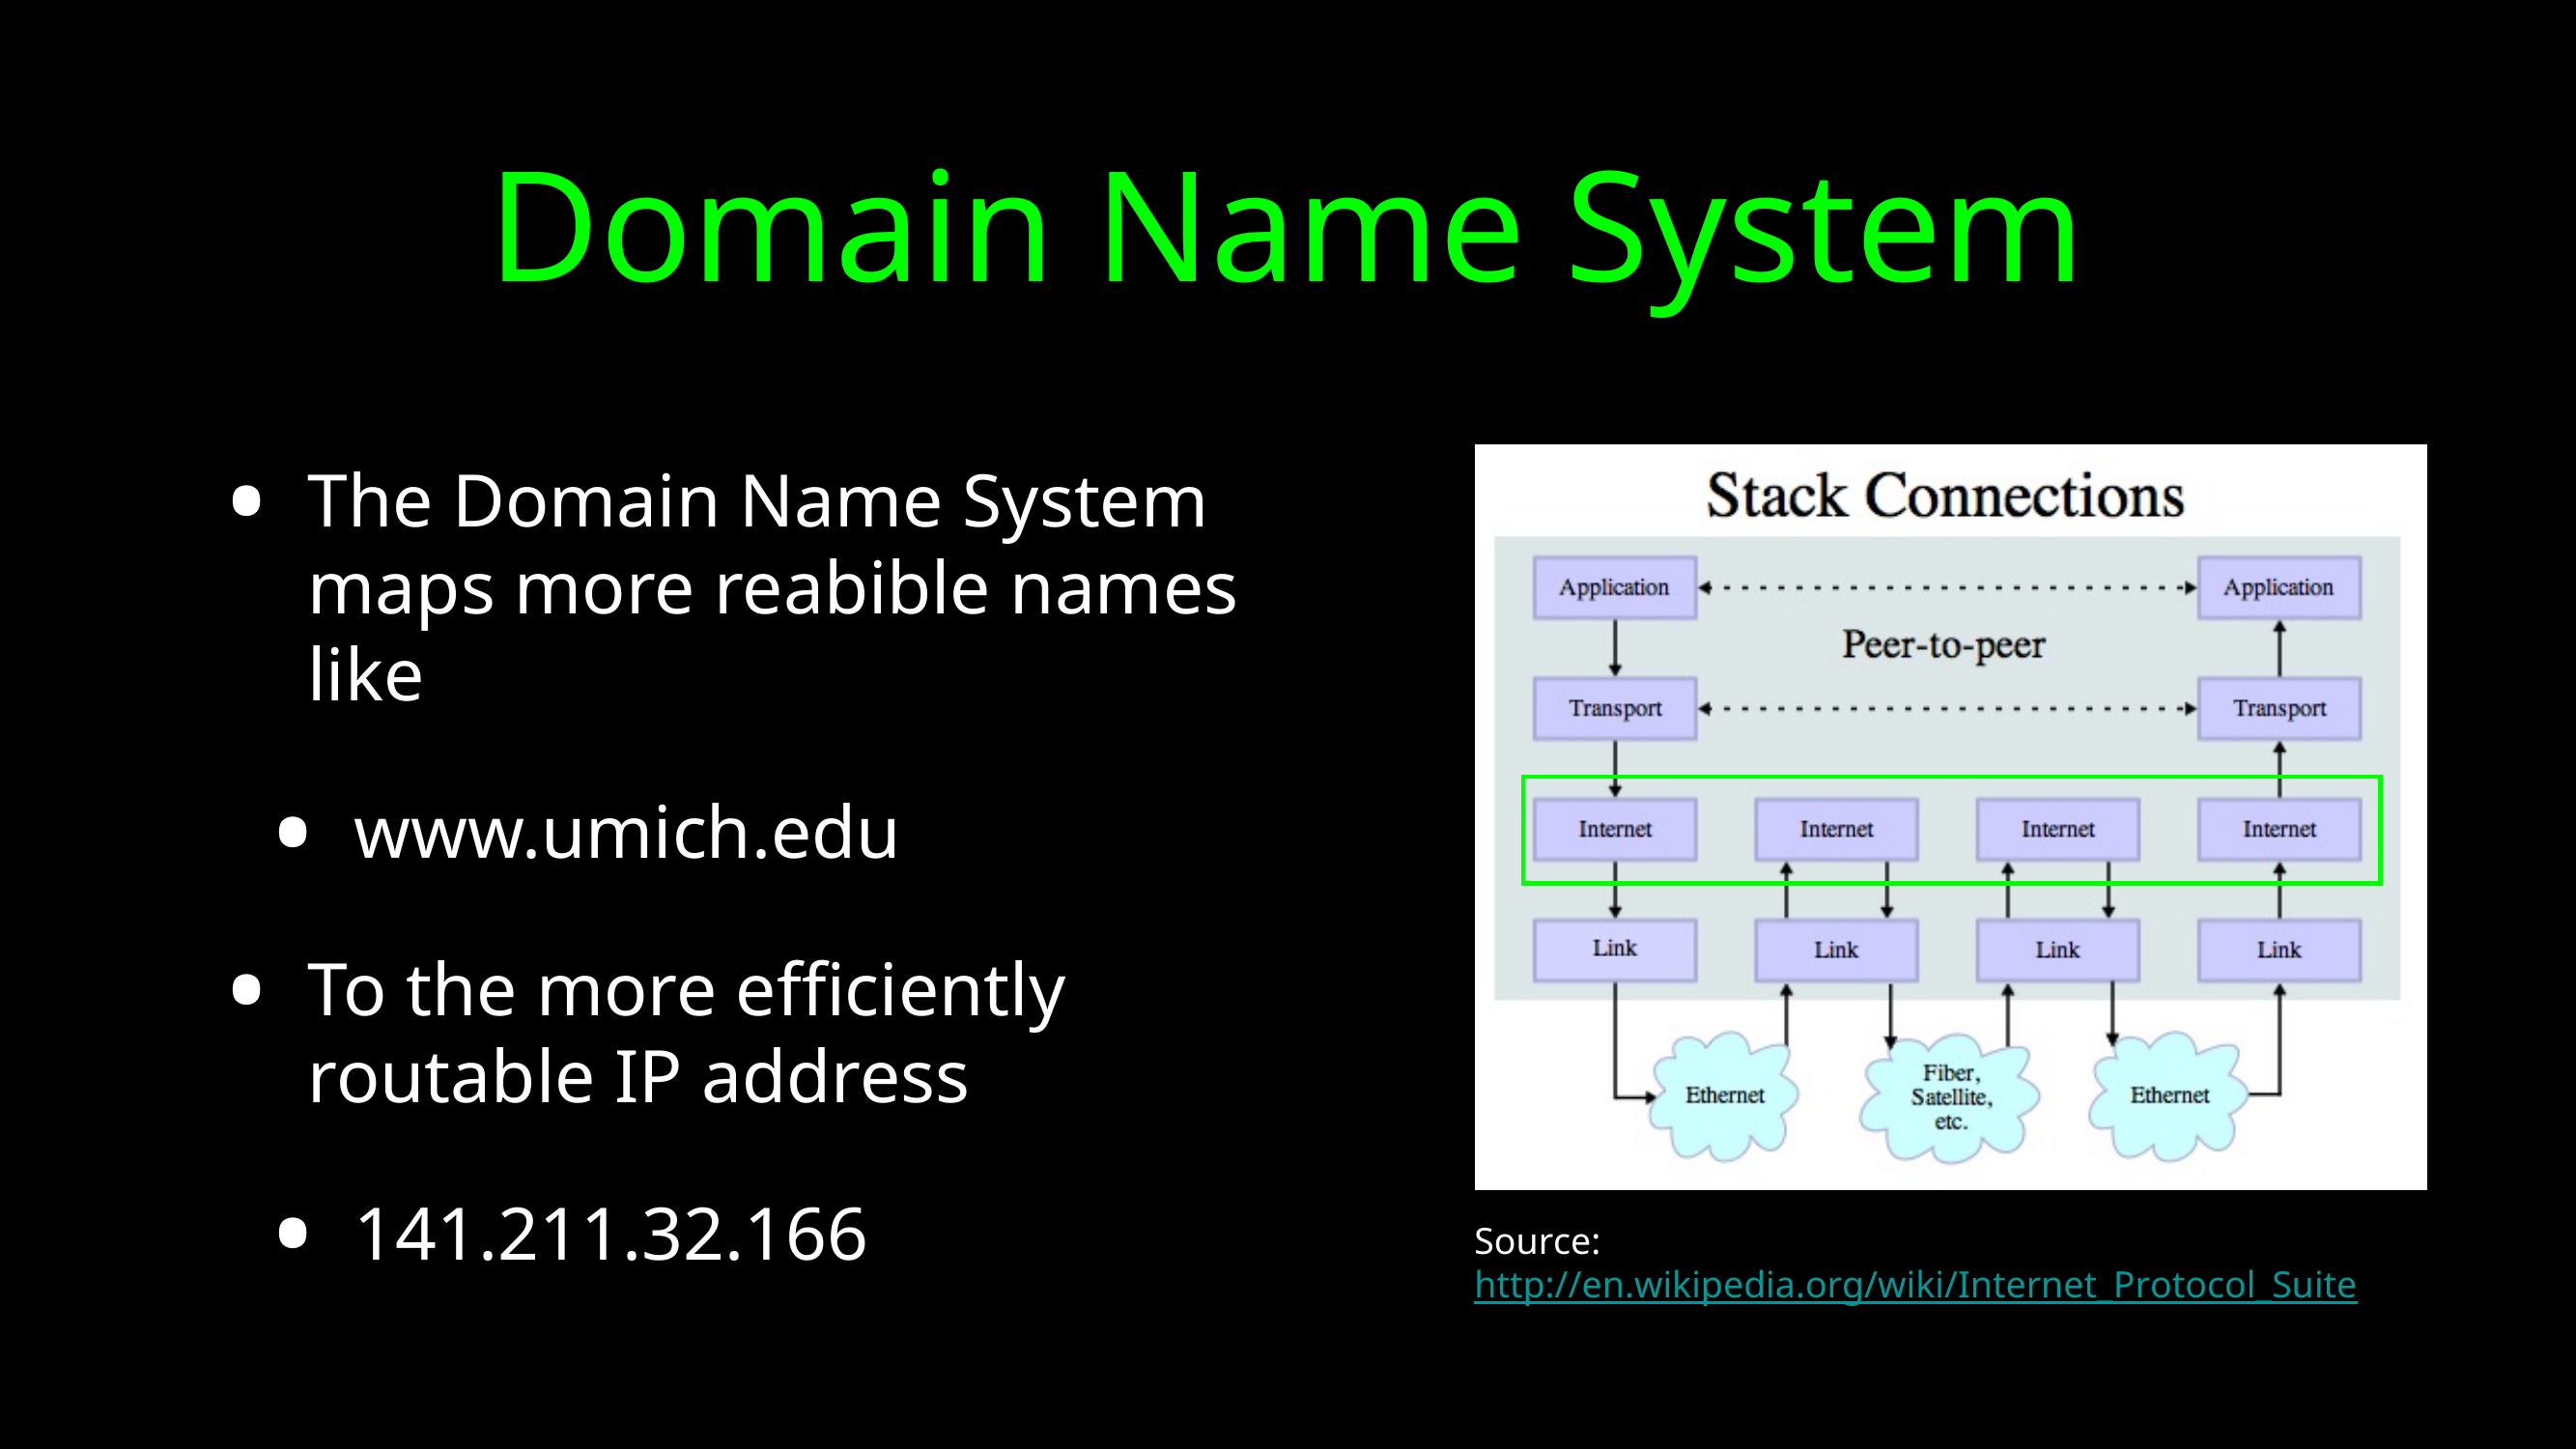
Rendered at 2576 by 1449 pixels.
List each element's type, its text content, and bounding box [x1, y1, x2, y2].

title Domain Name System [183, 38, 2392, 403]
text_box Source: http://en.wikipedia.org/wiki/Internet_Protocol_Suite [1474, 1198, 2402, 1332]
list The Domain Name System maps more reabible names like www.umich.edu To the more efficiently routable IP address 141.211.32.166 [183, 412, 1335, 1317]
picture [1475, 444, 2427, 1190]
